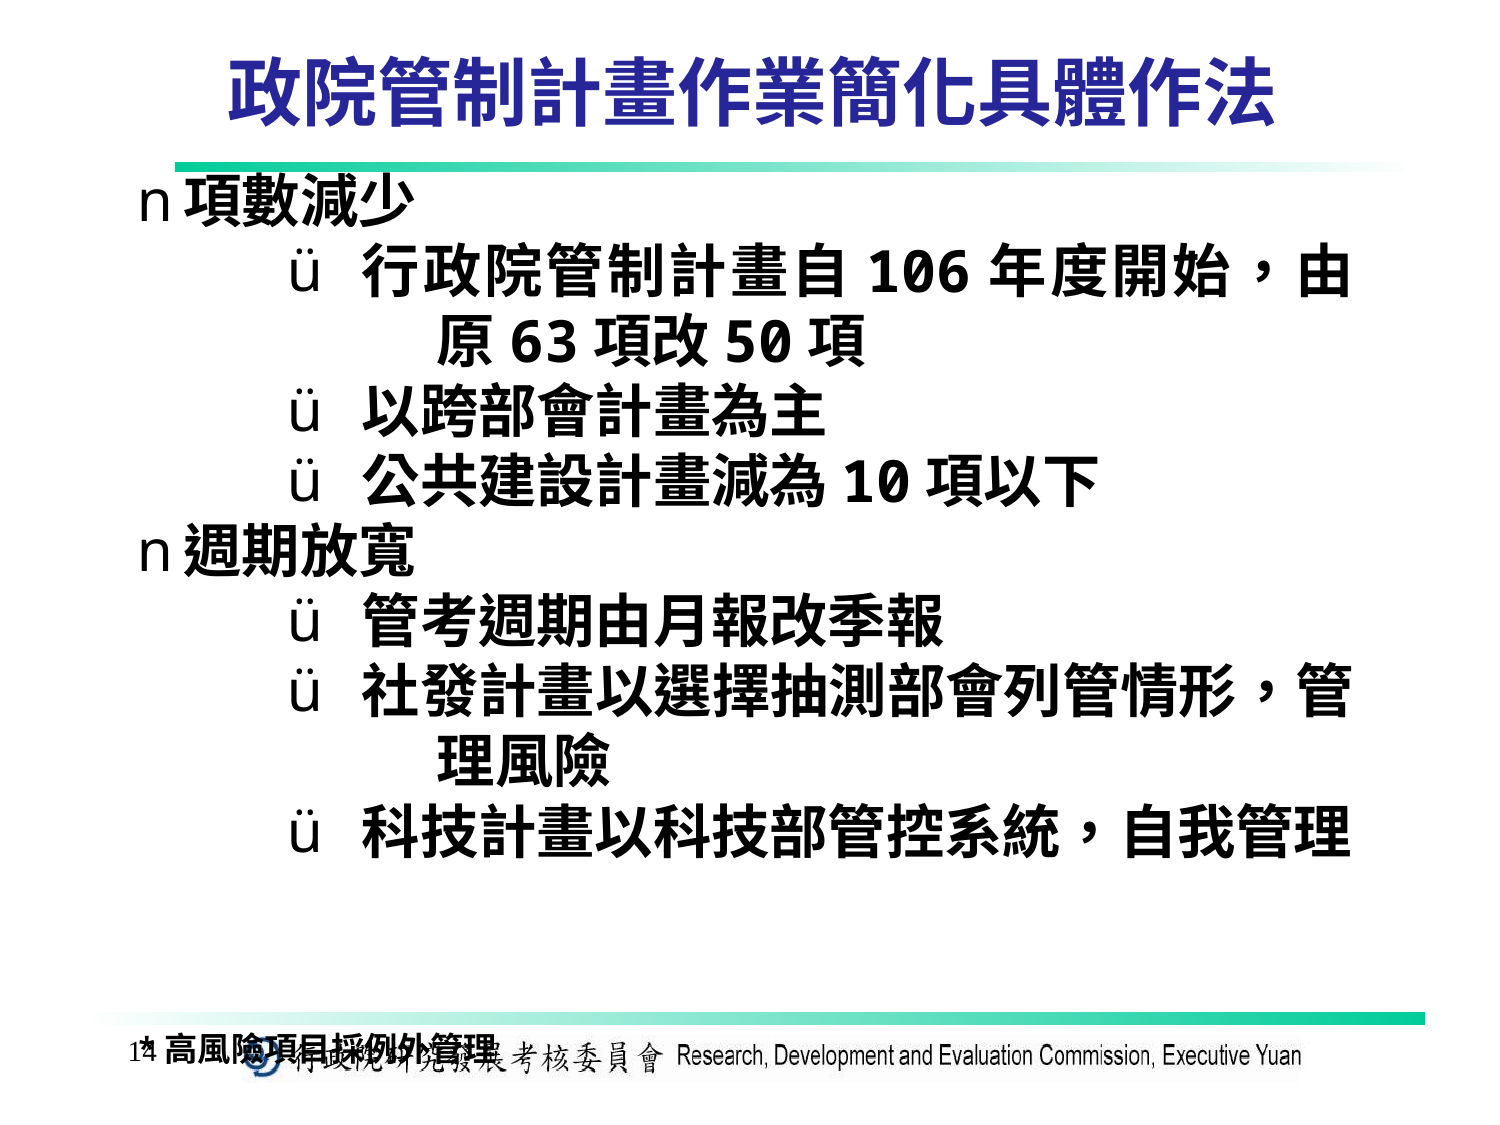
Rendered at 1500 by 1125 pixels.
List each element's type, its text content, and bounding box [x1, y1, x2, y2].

text_box *高風險項目採例外管理 [121, 1020, 1374, 1077]
title 政院管制計畫作業簡化具體作法 [77, 38, 1428, 157]
text_box [112, 1025, 426, 1101]
text_box 項數減少 行政院管制計畫自106年度開始，由原63項改50項 以跨部會計畫為主 公共建設計畫減為10項以下 週期放寬 管考週期由月報改季報 社發計畫以選擇抽測部會列管情形，管理風險 科技計畫以科技部管控系統，自我管理 [122, 156, 1369, 872]
